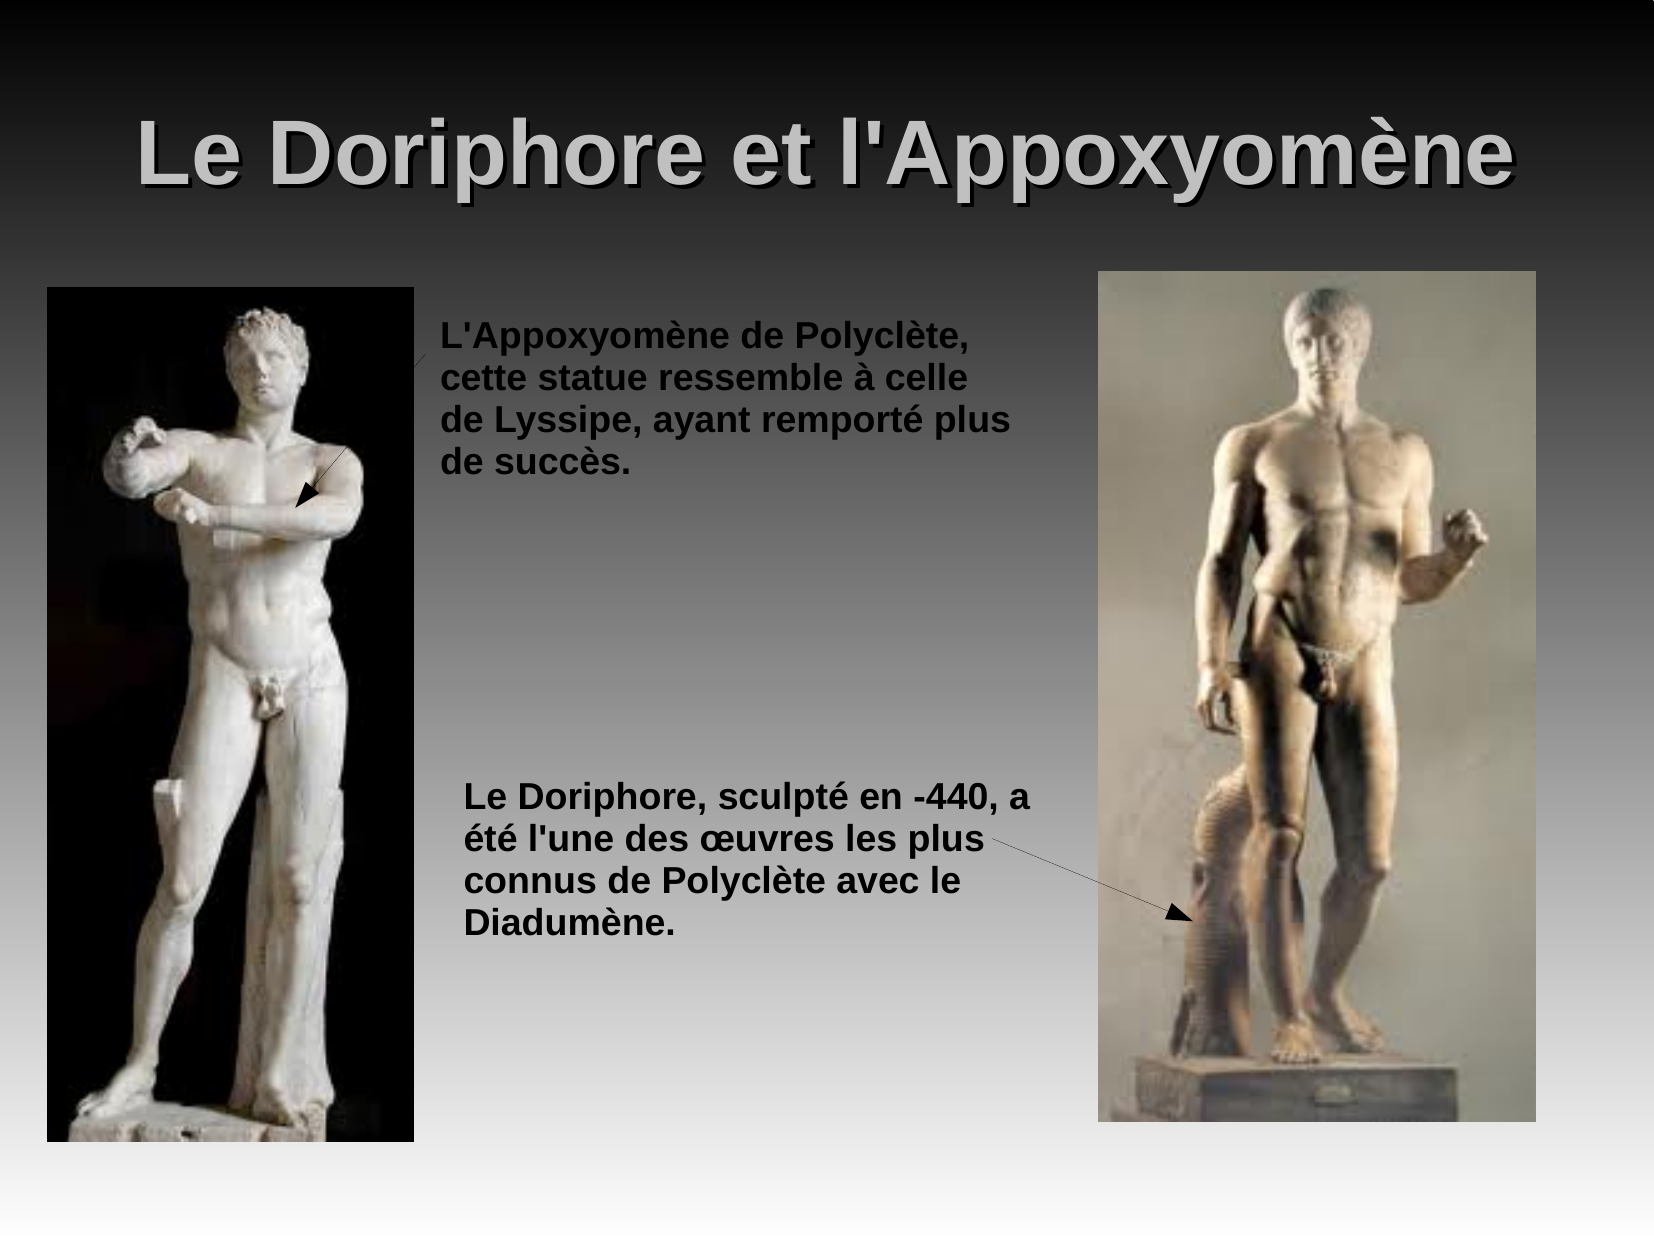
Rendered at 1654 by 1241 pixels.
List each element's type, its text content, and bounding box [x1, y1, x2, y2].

text_box Le Doriphore, sculpté en -440, a été l'une des œuvres les plus connus de Polyclète avec le Diadumène. [448, 767, 1075, 956]
text_box L'Appoxyomène de Polyclète, cette statue ressemble à celle de Lyssipe, ayant remporté plus de succès. [425, 307, 1028, 495]
title Le Doriphore et l'Appoxyomène [82, 49, 1571, 257]
picture [1098, 271, 1536, 1122]
picture [47, 287, 414, 1142]
